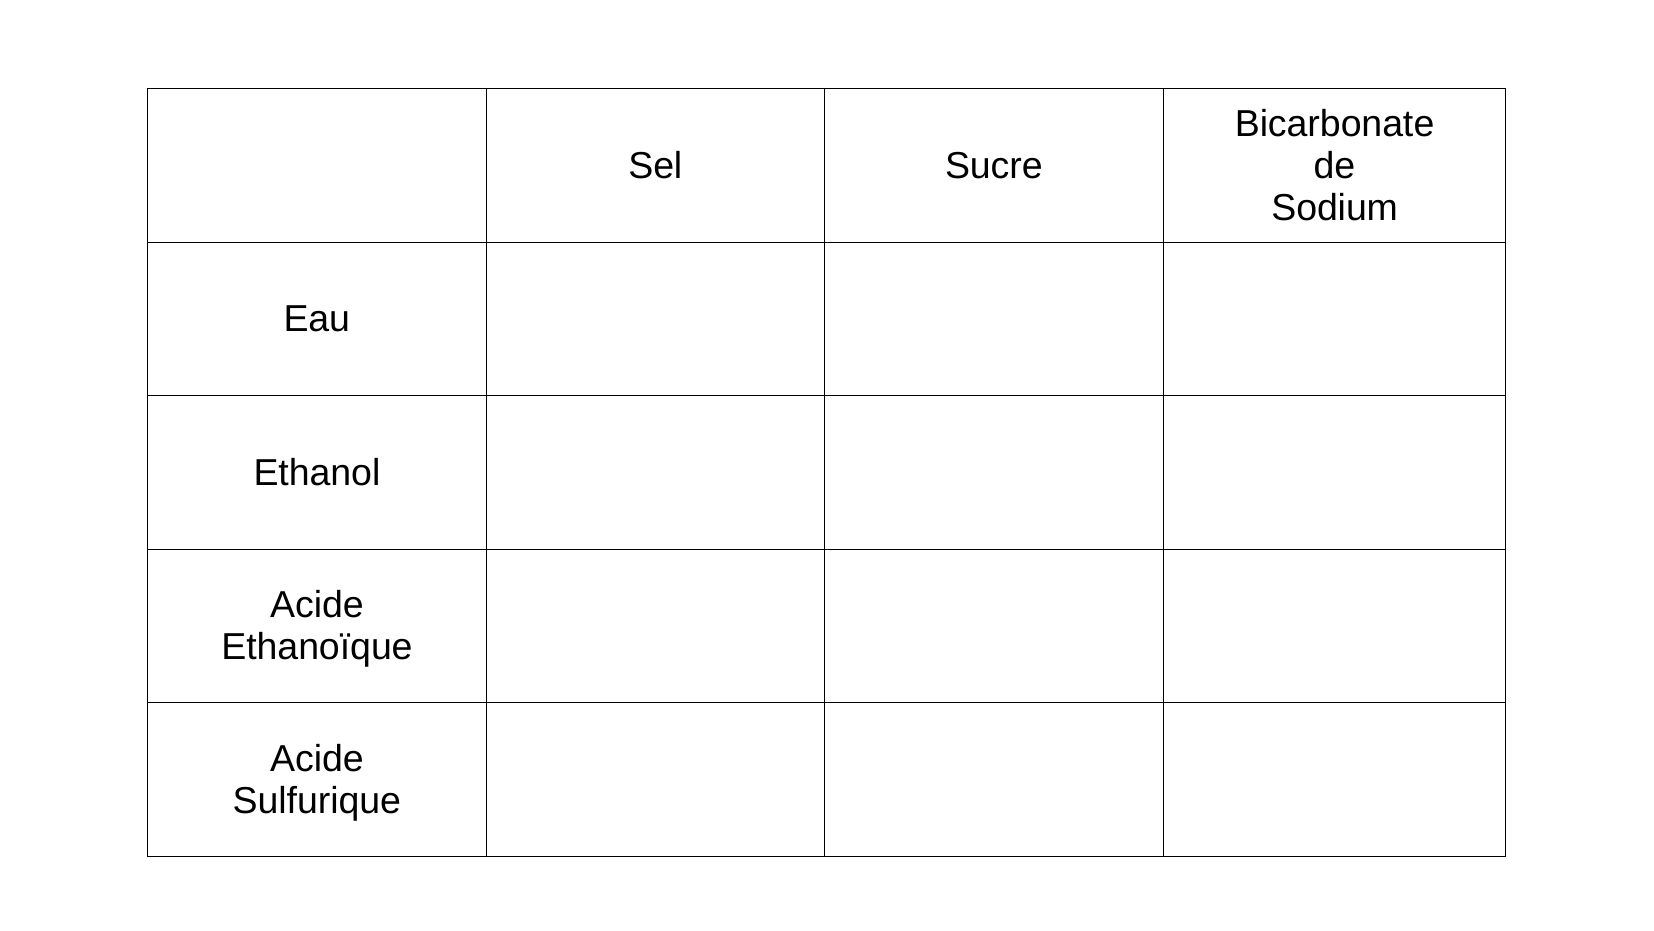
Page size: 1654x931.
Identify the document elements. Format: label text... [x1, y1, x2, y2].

table_cell Ethanol [148, 396, 486, 549]
table_cell Acide Sulfurique [148, 703, 486, 856]
table_header Bicarbonate de Sodium [1164, 89, 1505, 242]
table_cell [487, 396, 824, 549]
table_cell [487, 243, 824, 395]
table_cell [825, 703, 1163, 856]
table_cell Eau [148, 243, 486, 395]
table_cell [487, 550, 824, 702]
table_header Sel [487, 89, 824, 242]
table_cell Acide Ethanoïque [148, 550, 486, 702]
table_cell [1164, 396, 1505, 549]
table_cell [487, 703, 824, 856]
table_cell [825, 550, 1163, 702]
table_cell [1164, 550, 1505, 702]
table_header Sucre [825, 89, 1163, 242]
table_cell [825, 396, 1163, 549]
table_cell [1164, 703, 1505, 856]
table_cell [1164, 243, 1505, 395]
table_header [148, 89, 486, 242]
table_cell [825, 243, 1163, 395]
